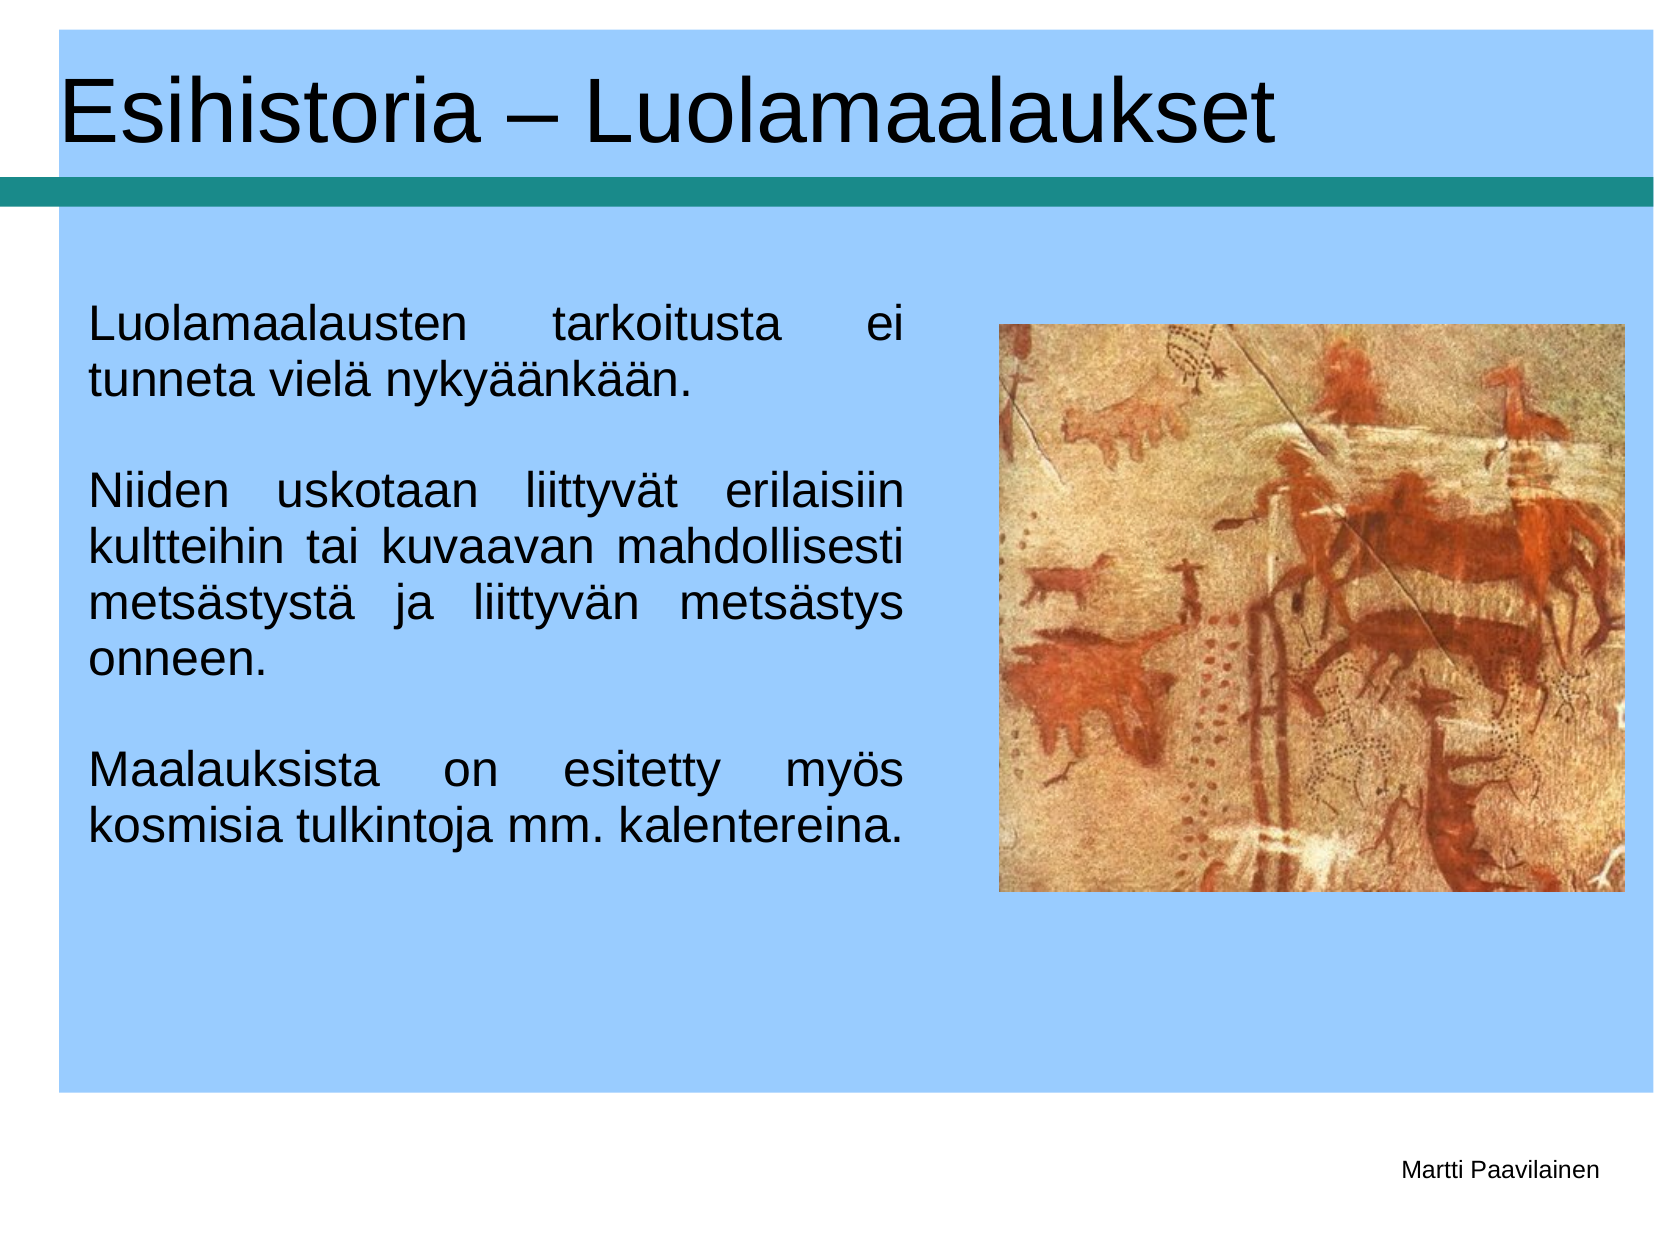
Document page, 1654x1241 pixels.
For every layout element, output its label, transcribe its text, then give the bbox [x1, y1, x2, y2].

picture [999, 324, 1625, 892]
subtitle Luolamaalausten tarkoitusta ei tunneta vielä nykyäänkään. Niiden uskotaan liittyvät erilaisiin kultteihin tai kuvaavan mahdollisesti metsästystä ja liittyvän metsästys onneen. Maalauksista on esitetty myös kosmisia tulkintoja mm. kalentereina. [88, 295, 945, 1161]
text_box [0, 177, 1654, 1093]
title Esihistoria – Luolamaalaukset [59, 14, 1654, 177]
title Martti Paavilainen [679, 1128, 1601, 1211]
